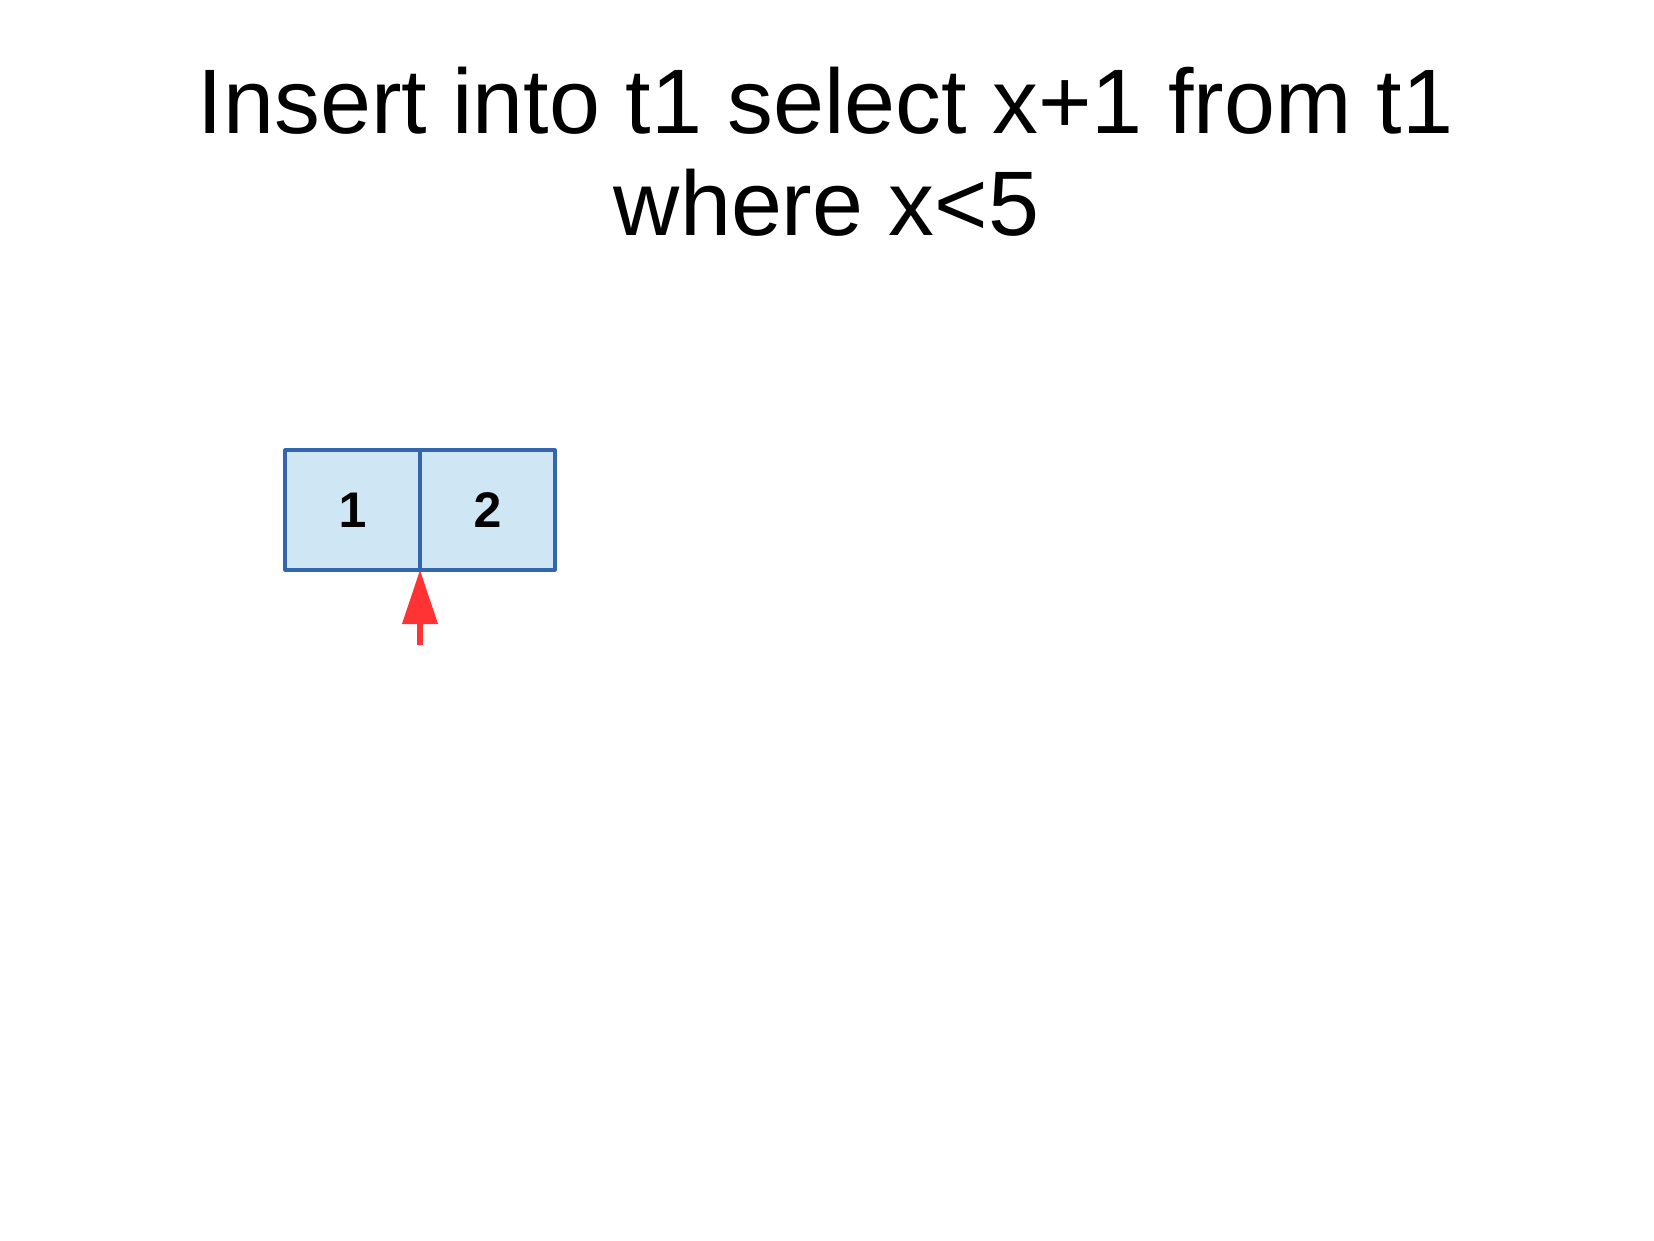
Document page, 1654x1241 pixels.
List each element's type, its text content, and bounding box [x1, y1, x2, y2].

text_box 1 [285, 450, 420, 571]
text_box 2 [420, 450, 556, 571]
title Insert into t1 select x+1 from t1 where x<5 [82, 49, 1571, 257]
